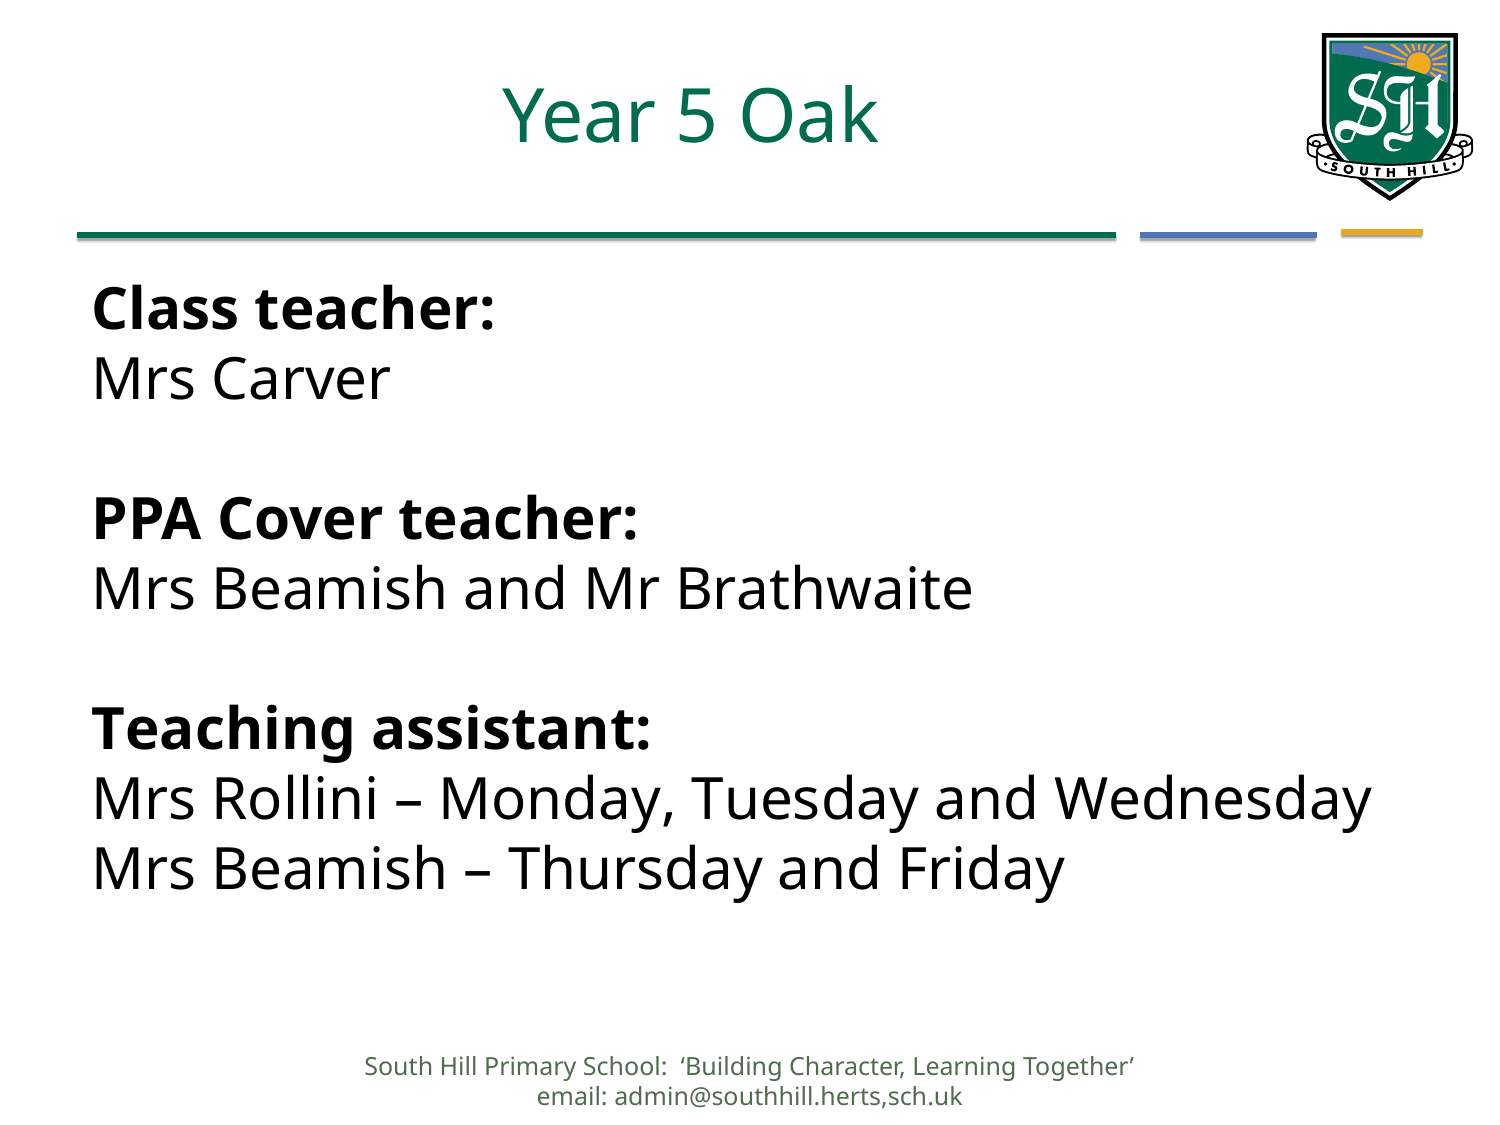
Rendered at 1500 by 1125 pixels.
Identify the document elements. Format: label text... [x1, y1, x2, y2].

text_box South Hill Primary School: ‘Building Character, Learning Together’ email: admin@southhill.herts,sch.uk [253, 1042, 1247, 1103]
title Year 5 Oak [76, 19, 1306, 207]
text_box Class teacher: Mrs Carver PPA Cover teacher: Mrs Beamish and Mr Brathwaite Teaching assistant: Mrs Rollini – Monday, Tuesday and Wednesday Mrs Beamish – Thursday and Friday [76, 263, 1447, 916]
